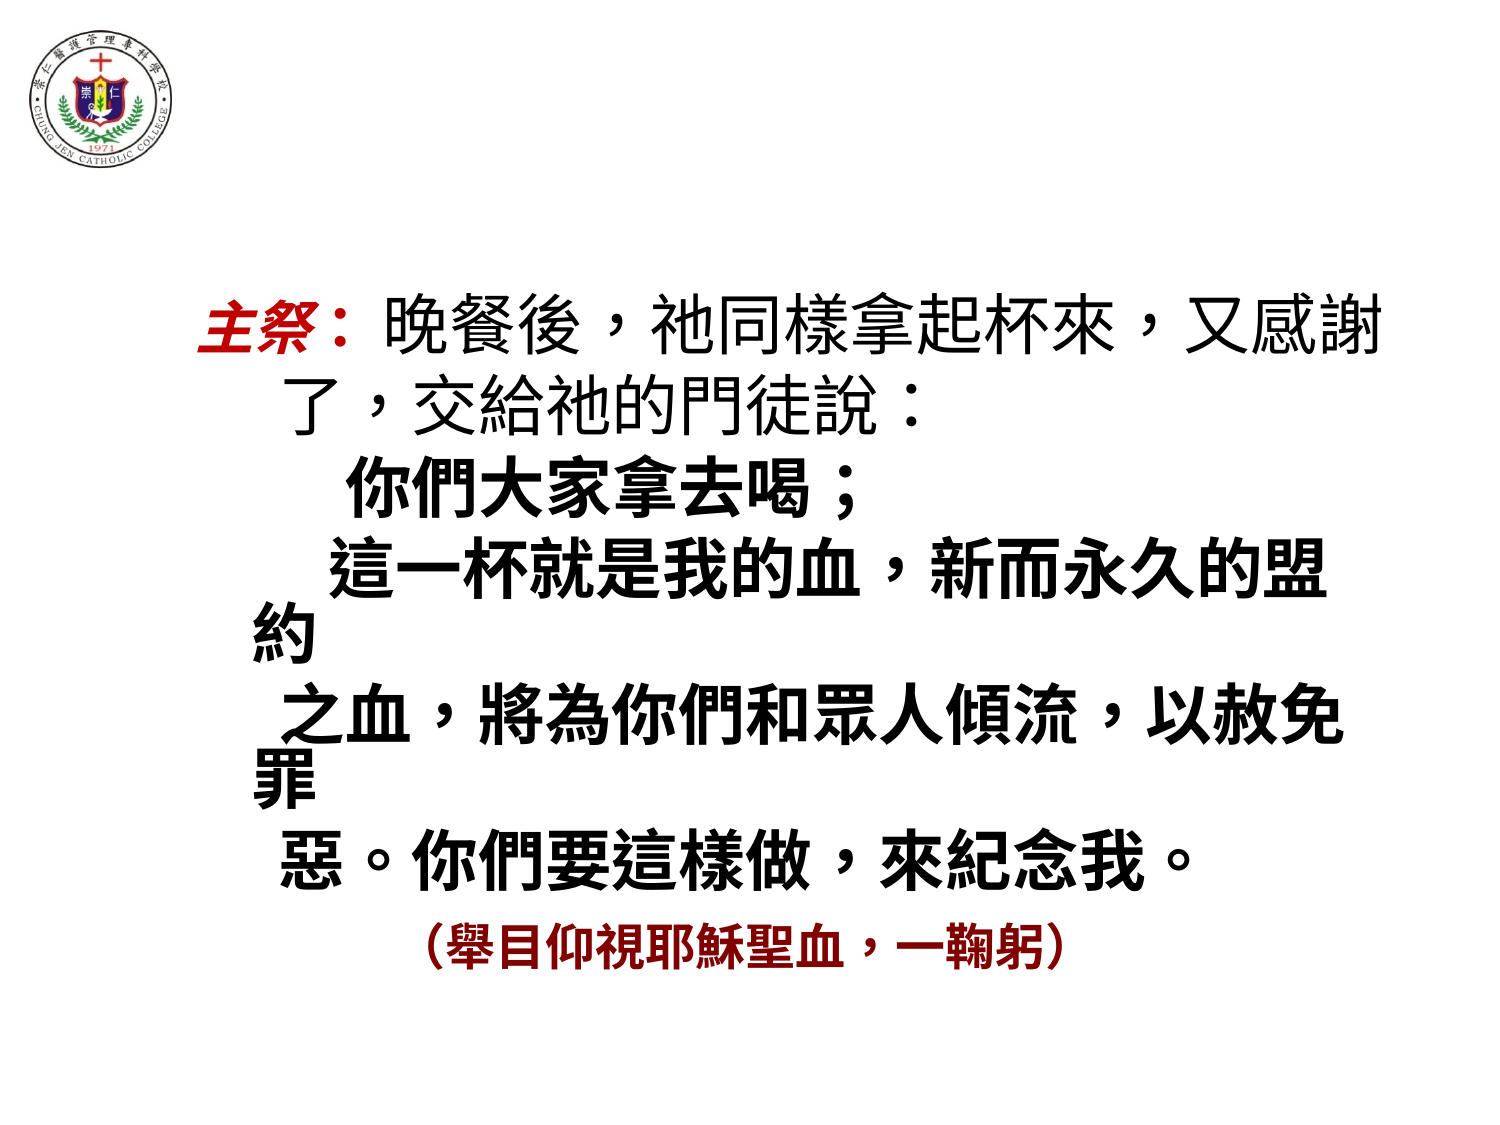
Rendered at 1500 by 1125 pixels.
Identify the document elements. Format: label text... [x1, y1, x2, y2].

list 主祭： 晚餐後，祂同樣拿起杯來，又感謝 了，交給祂的門徒說： 你們大家拿去喝； 這一杯就是我的血，新而永久的盟約 之血，將為你們和眾人傾流，以赦免罪 惡。你們要這樣做，來紀念我。 （舉目仰視耶穌聖血，一鞠躬） [123, 290, 1400, 1005]
